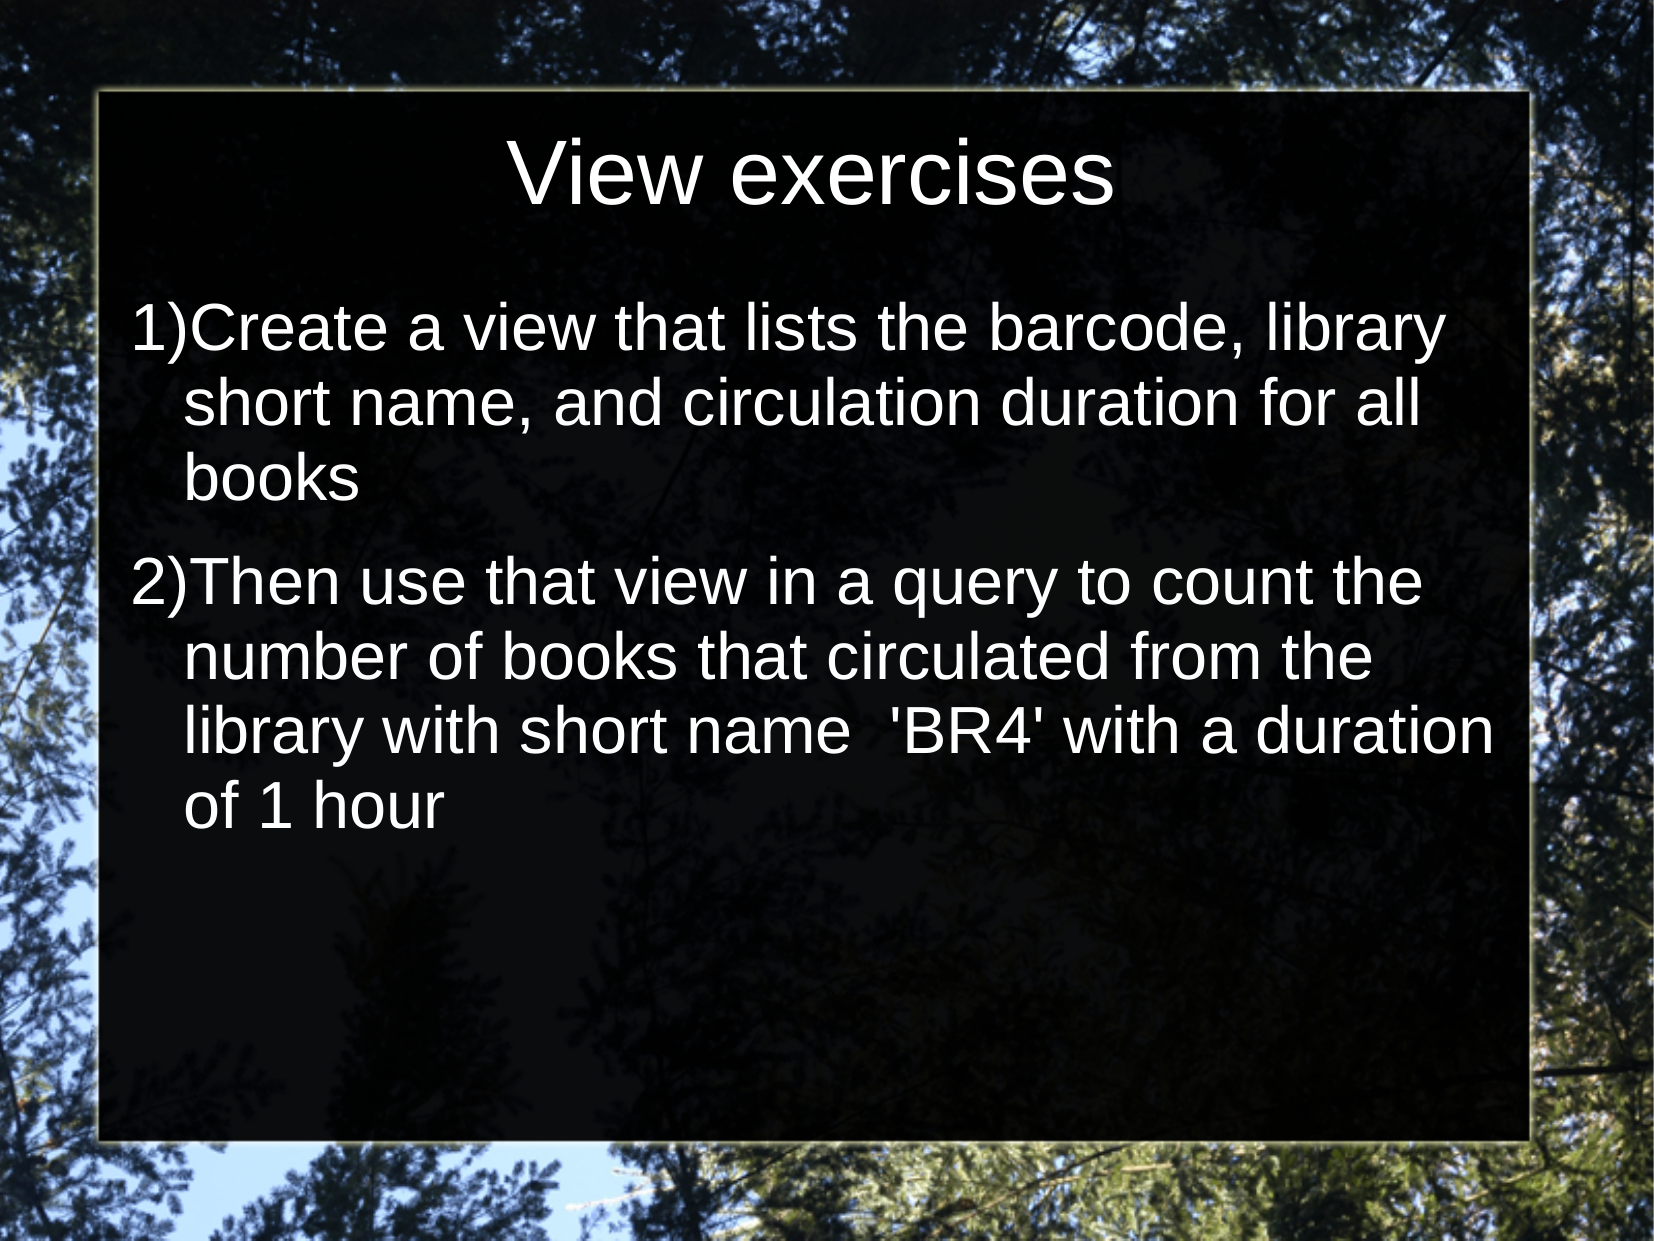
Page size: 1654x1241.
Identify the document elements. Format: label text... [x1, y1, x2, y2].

picture [0, 0, 1654, 1241]
title View exercises [88, 88, 1536, 257]
list Create a view that lists the barcode, library short name, and circulation duration for all books Then use that view in a query to count the number of books that circulated from the library with short name 'BR4' with a duration of 1 hour [112, 290, 1536, 1010]
